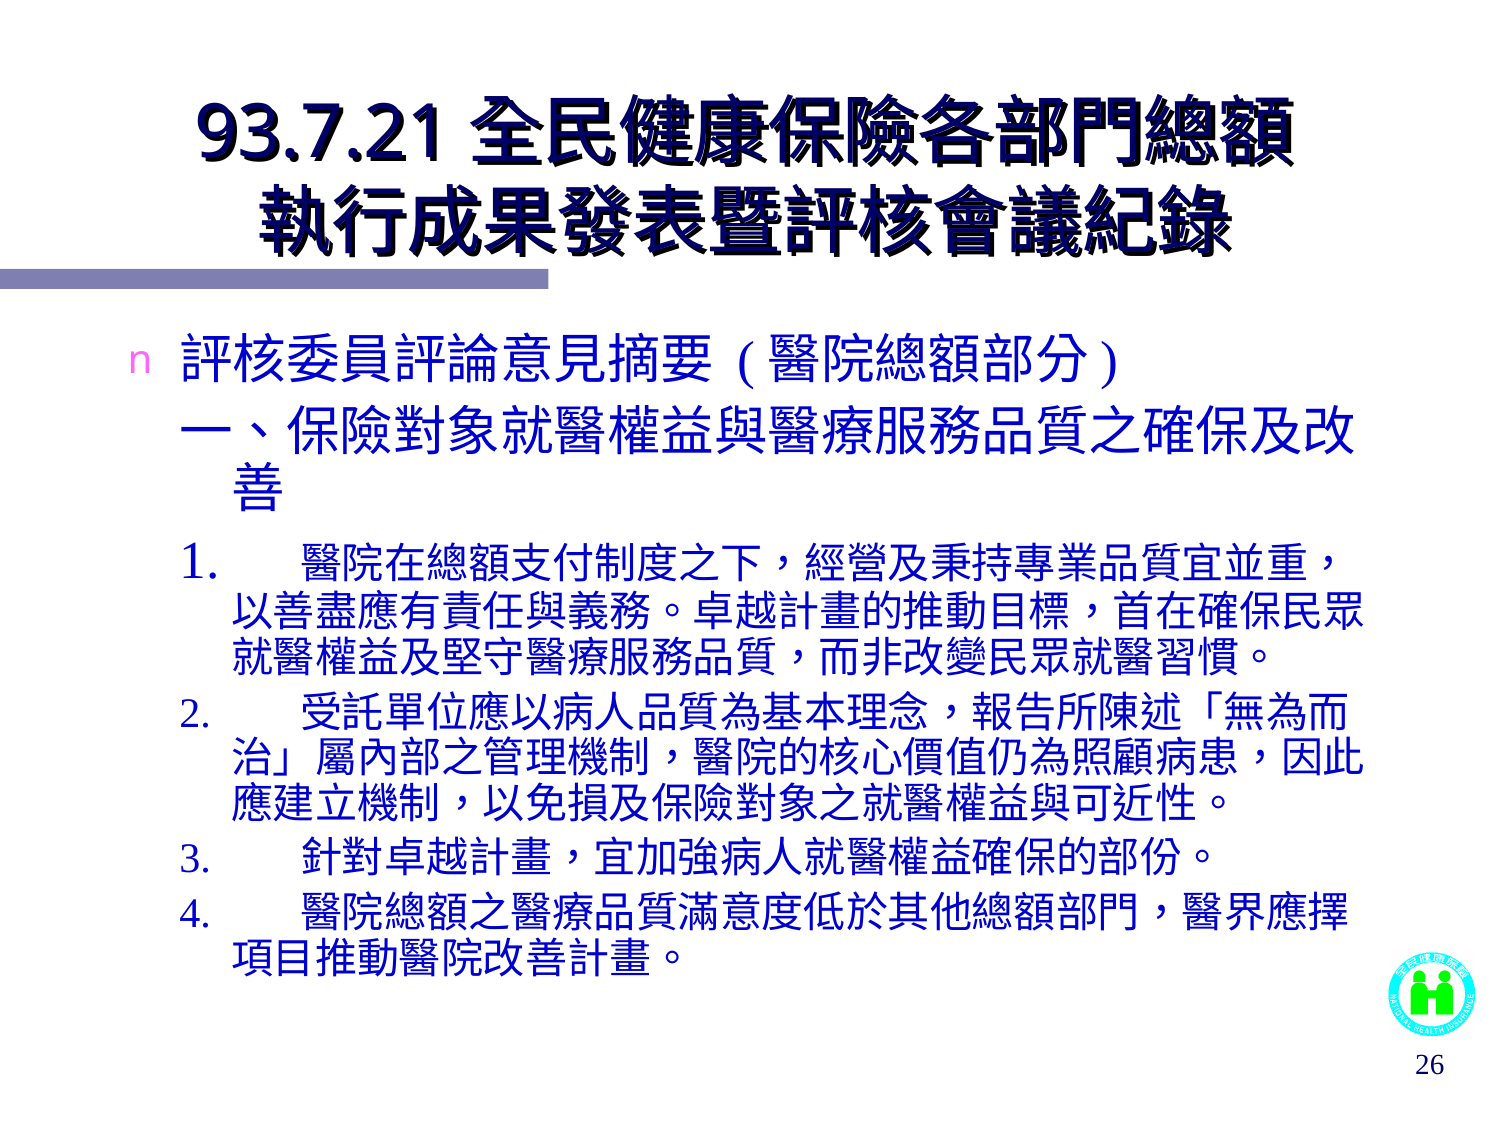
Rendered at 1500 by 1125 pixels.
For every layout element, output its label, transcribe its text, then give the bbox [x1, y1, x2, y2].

title 93.7.21全民健康保險各部門總額 執行成果發表暨評核會議紀錄 [87, 75, 1401, 263]
text_box [1400, 1037, 1476, 1125]
list 評核委員評論意見摘要 (醫院總額部分) 一、保險對象就醫權益與醫療服務品質之確保及改善 1. 醫院在總額支付制度之下，經營及秉持專業品質宜並重，以善盡應有責任與義務。卓越計畫的推動目標，首在確保民眾就醫權益及堅守醫療服務品質，而非改變民眾就醫習慣。 2. 受託單位應以病人品質為基本理念，報告所陳述「無為而治」屬內部之管理機制，醫院的核心價值仍為照顧病患，因此應建立機制，以免損及保險對象之就醫權益與可近性。 3. 針對卓越計畫，宜加強病人就醫權益確保的部份。 4. 醫院總額之醫療品質滿意度低於其他總額部門，醫界應擇項目推動醫院改善計畫。 [112, 324, 1388, 1000]
